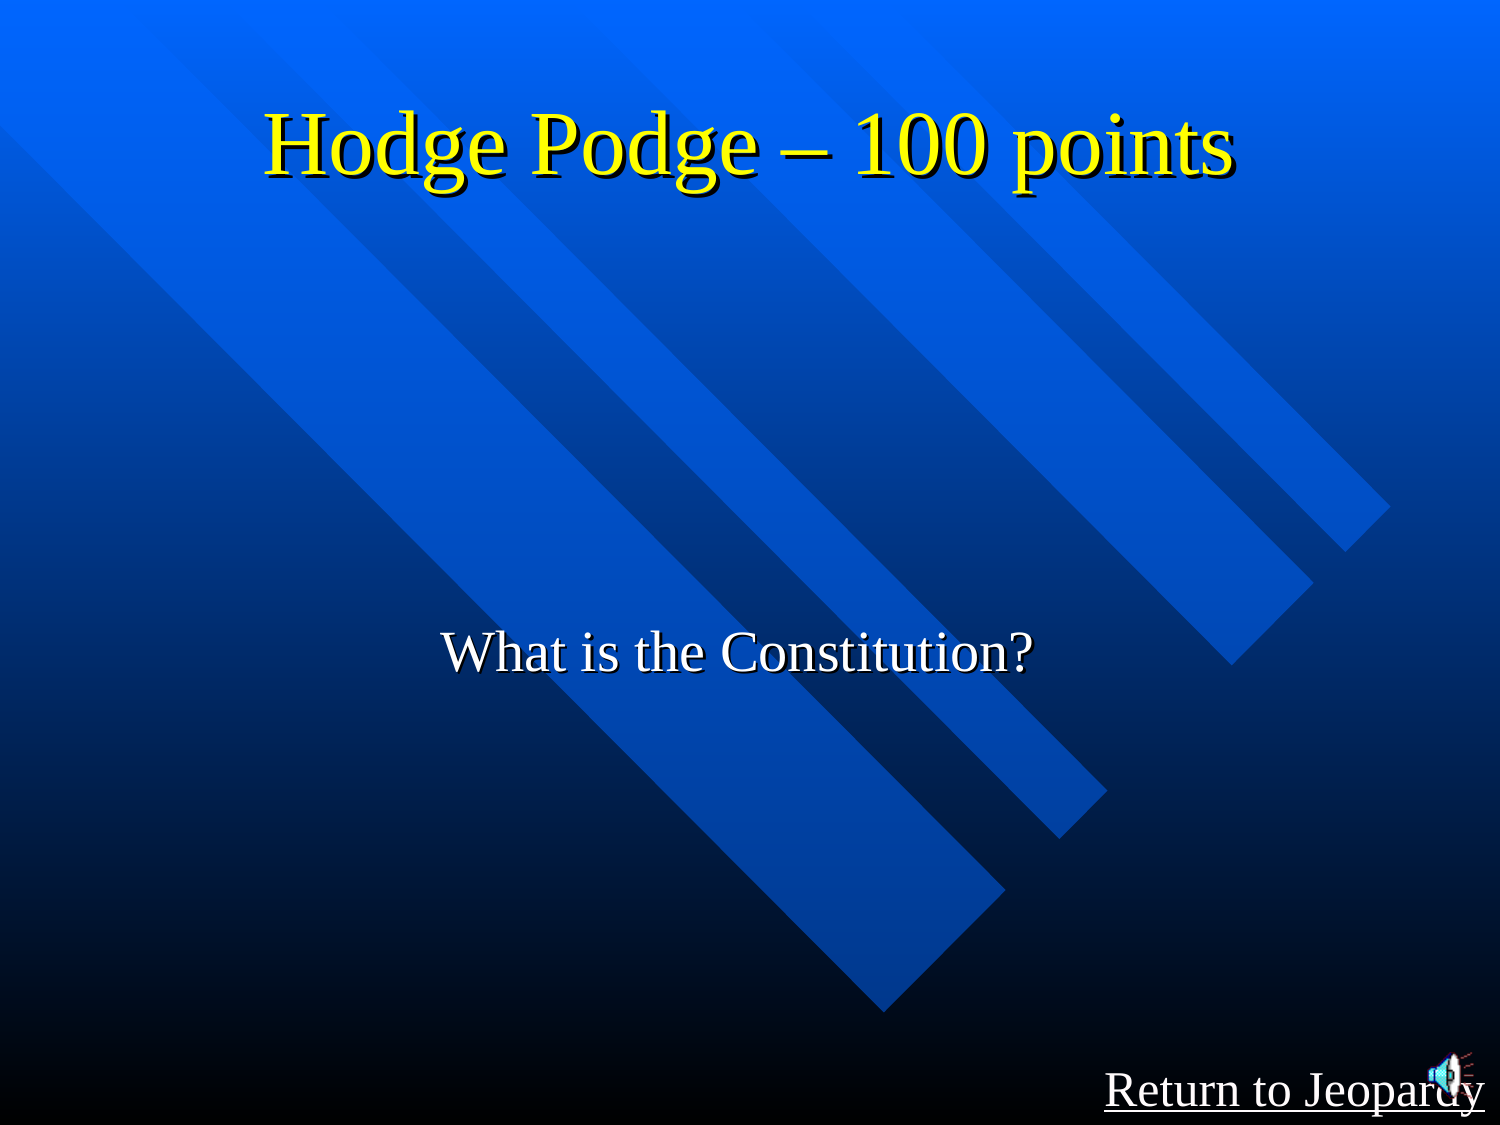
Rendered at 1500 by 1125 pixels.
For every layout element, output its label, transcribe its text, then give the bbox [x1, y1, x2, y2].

picture [1426, 1051, 1477, 1102]
title Hodge Podge – 100 points [112, 37, 1388, 238]
table_header What is the Constitution? [125, 313, 1350, 983]
text_box Return to Jeopardy [1089, 1048, 1500, 1125]
